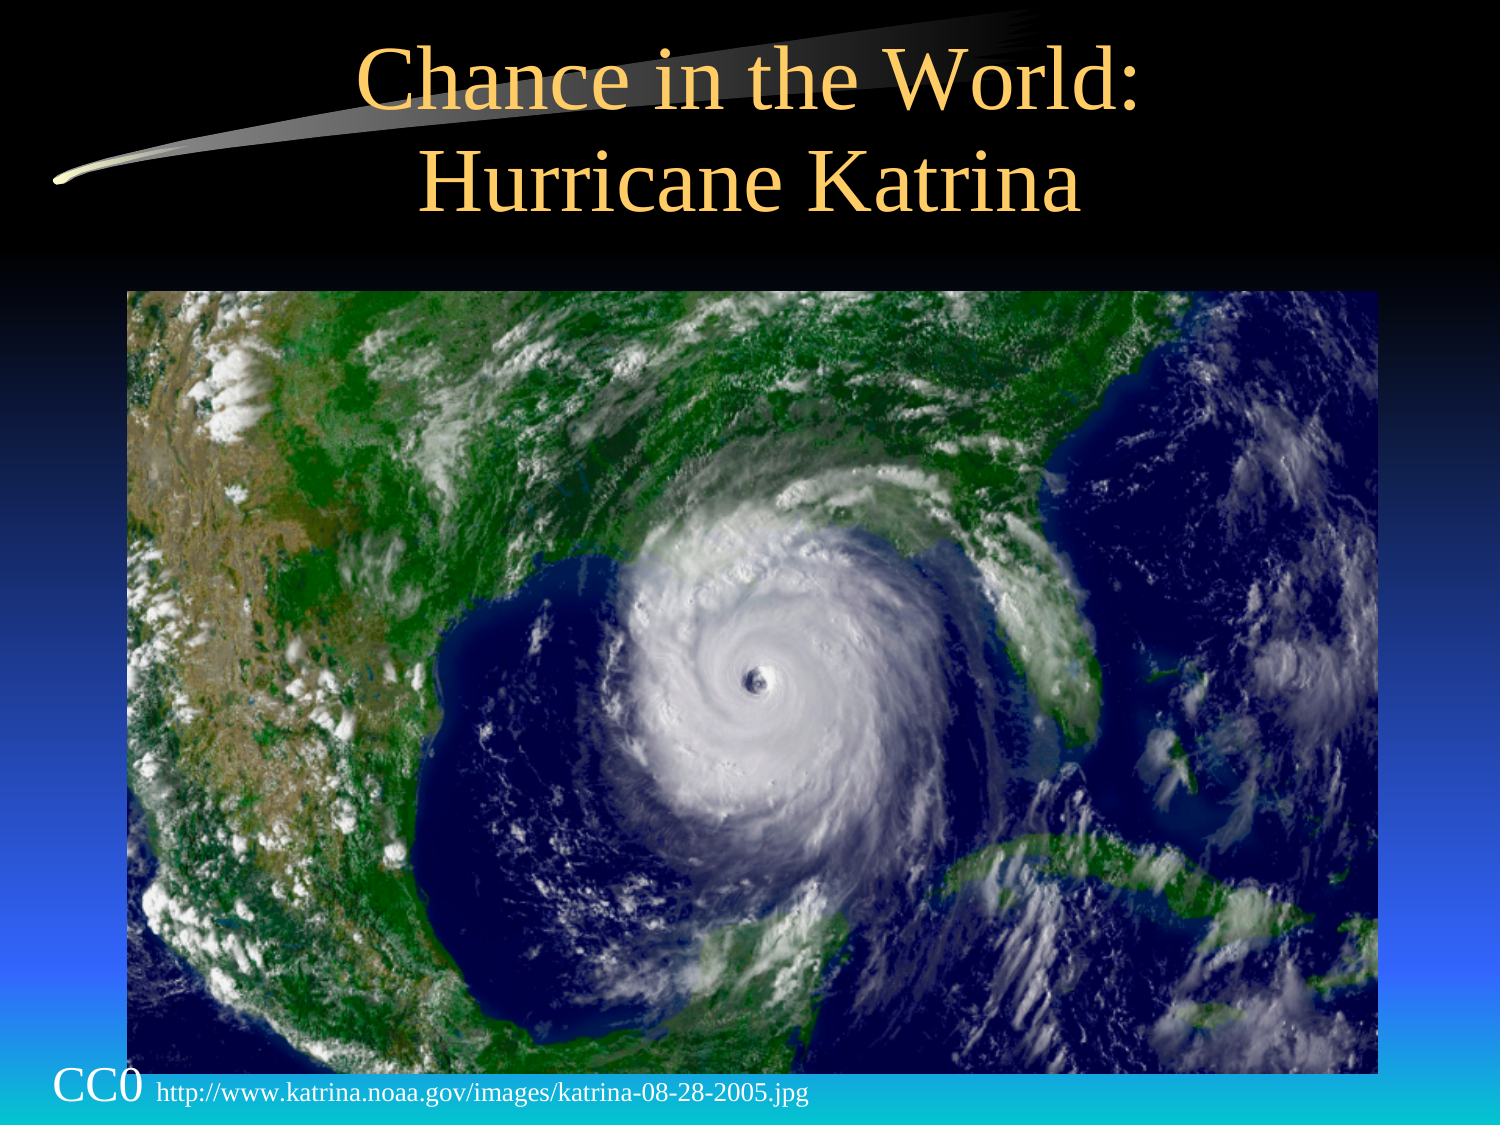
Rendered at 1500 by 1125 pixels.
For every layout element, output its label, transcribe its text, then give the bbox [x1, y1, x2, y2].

text_box CC0 http://www.katrina.noaa.gov/images/katrina-08-28-2005.jpg [37, 1050, 1426, 1125]
title Chance in the World: Hurricane Katrina [112, 27, 1388, 232]
picture [127, 291, 1378, 1050]
